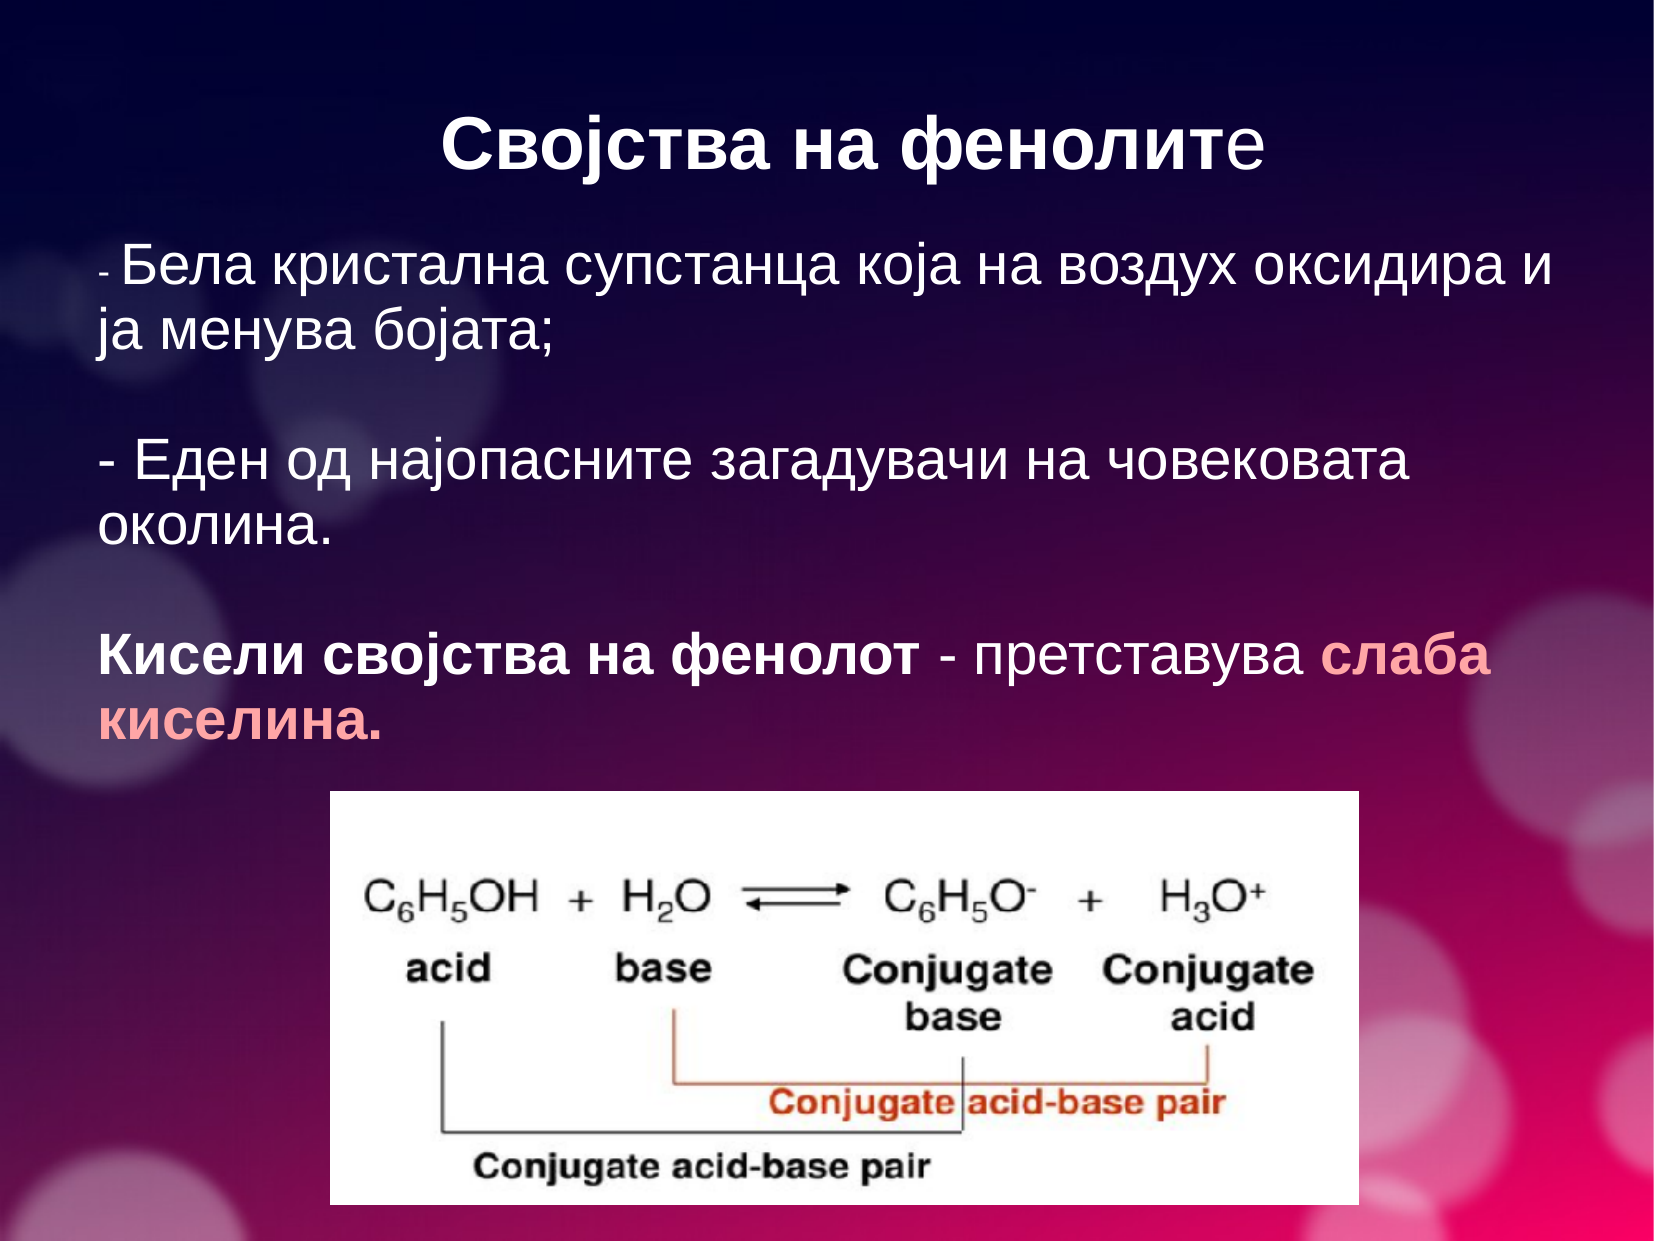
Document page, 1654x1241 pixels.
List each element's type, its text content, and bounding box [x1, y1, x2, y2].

text_box - Бела кристална супстанца која на воздух оксидира и ја менува бојата; - Еден од најопасните загадувачи на човековата околина. Кисели својства на фенолот - претставува слаба киселина. [82, 224, 1619, 932]
picture [0, 0, 1654, 1241]
text_box Својства на фенолите [425, 94, 1283, 194]
